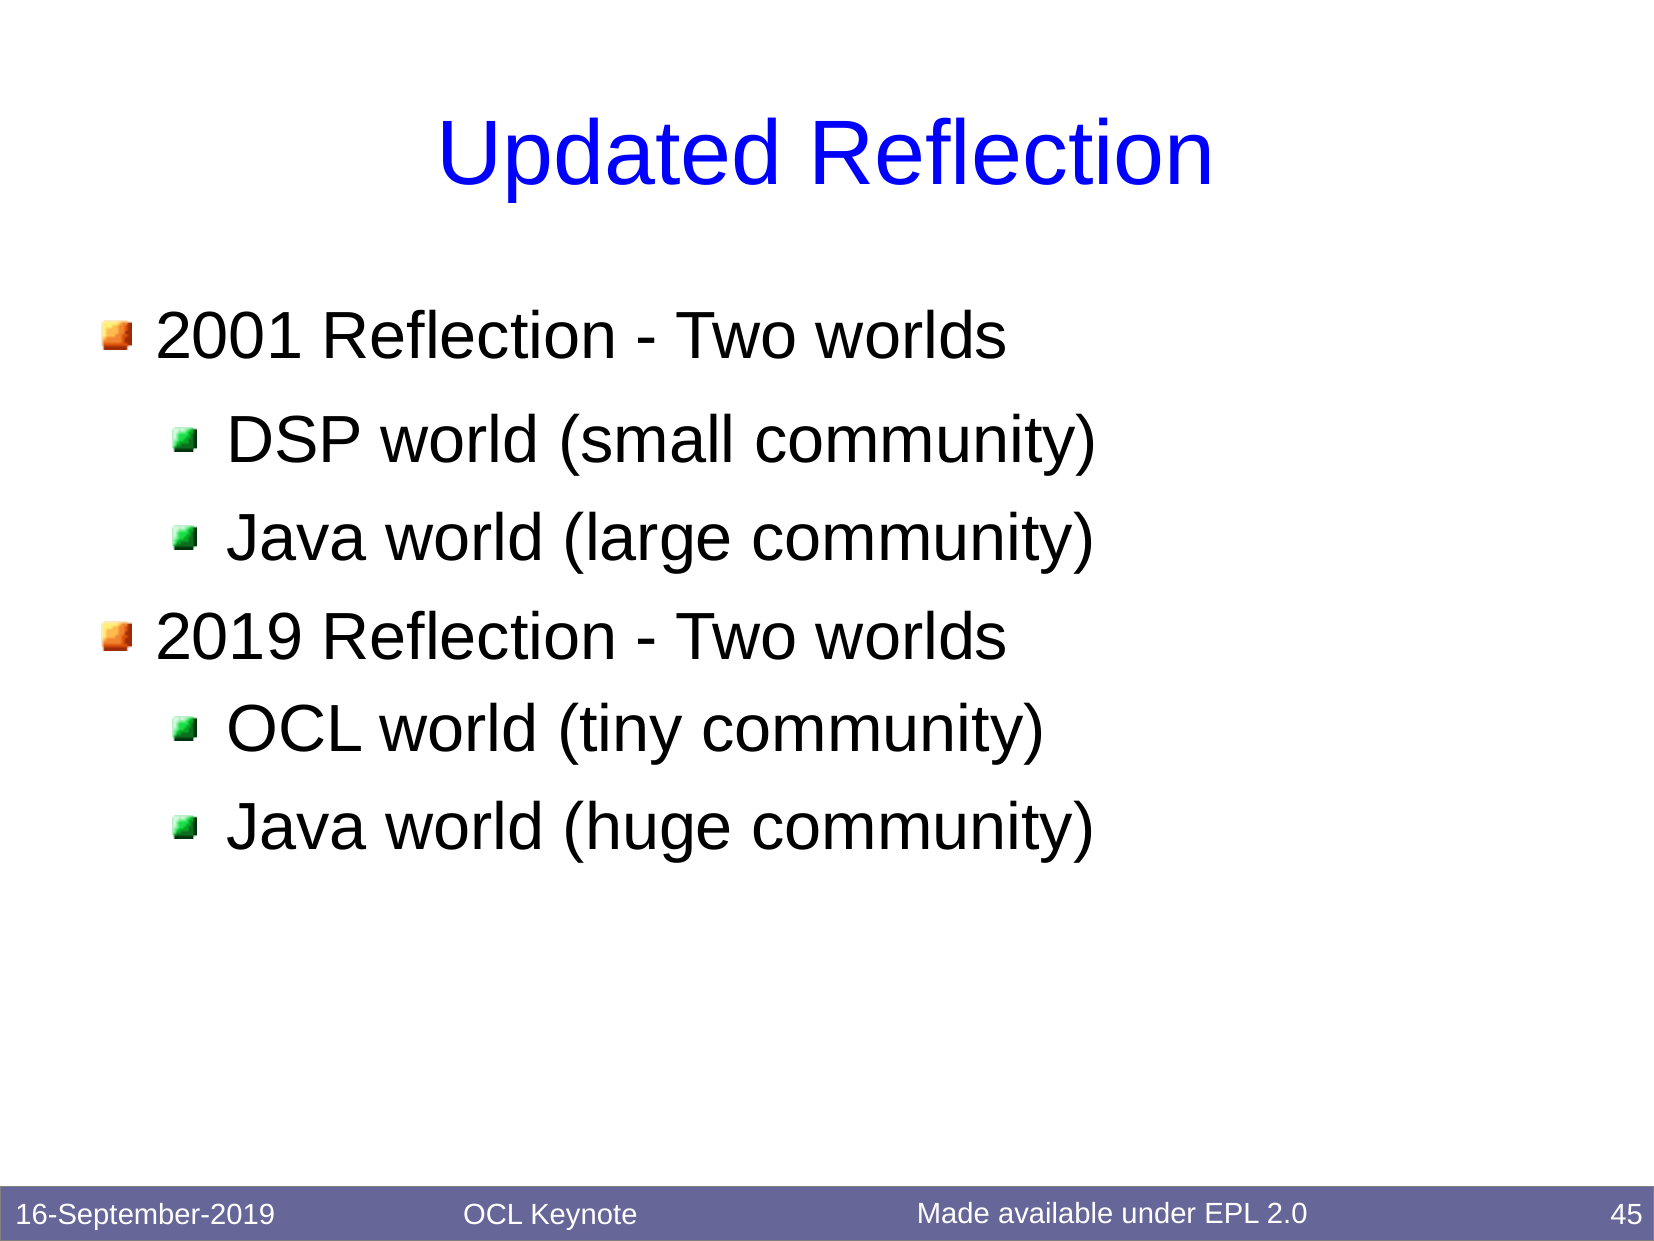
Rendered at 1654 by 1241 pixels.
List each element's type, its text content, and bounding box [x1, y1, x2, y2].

title Updated Reflection [82, 49, 1571, 257]
list 2001 Reflection - Two worlds DSP world (small community) Java world (large community) 2019 Reflection - Two worlds OCL world (tiny community) Java world (huge community) [84, 297, 1573, 1017]
